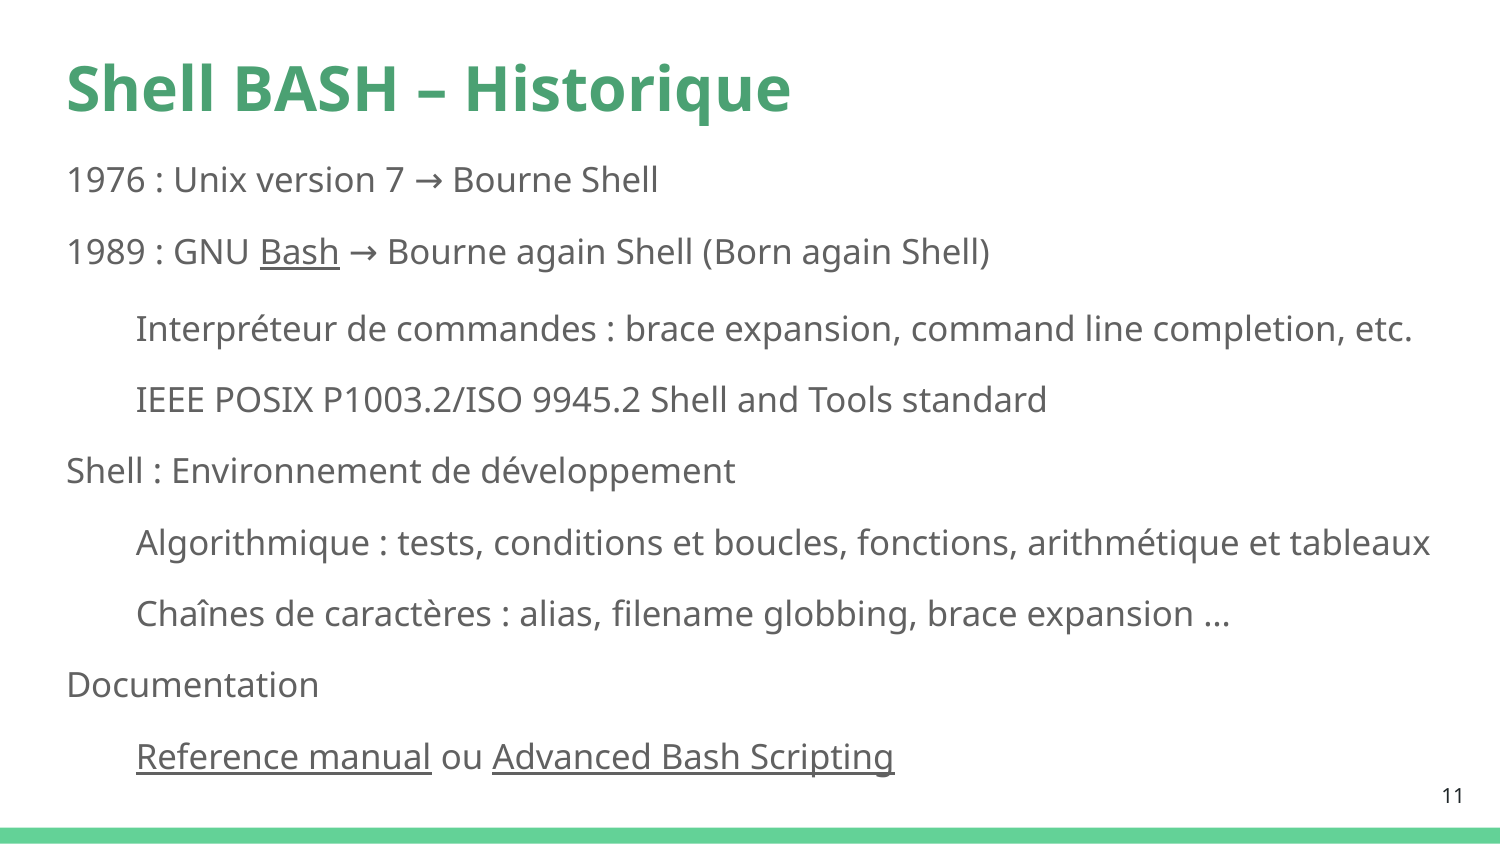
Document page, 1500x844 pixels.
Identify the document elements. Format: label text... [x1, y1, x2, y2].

list 1976 : Unix version 7 → Bourne Shell 1989 : GNU Bash → Bourne again Shell (Born again Shell) Interpréteur de commandes : brace expansion, command line completion, etc. IEEE POSIX P1003.2/ISO 9945.2 Shell and Tools standard Shell : Environnement de développement Algorithmique : tests, conditions et boucles, fonctions, arithmétique et tableaux Chaînes de caractères : alias, filename globbing, brace expansion … Documentation Reference manual ou Advanced Bash Scripting [51, 136, 1449, 811]
slide_number <numéro> [1389, 764, 1480, 830]
title Shell BASH – Historique [51, 23, 1449, 117]
